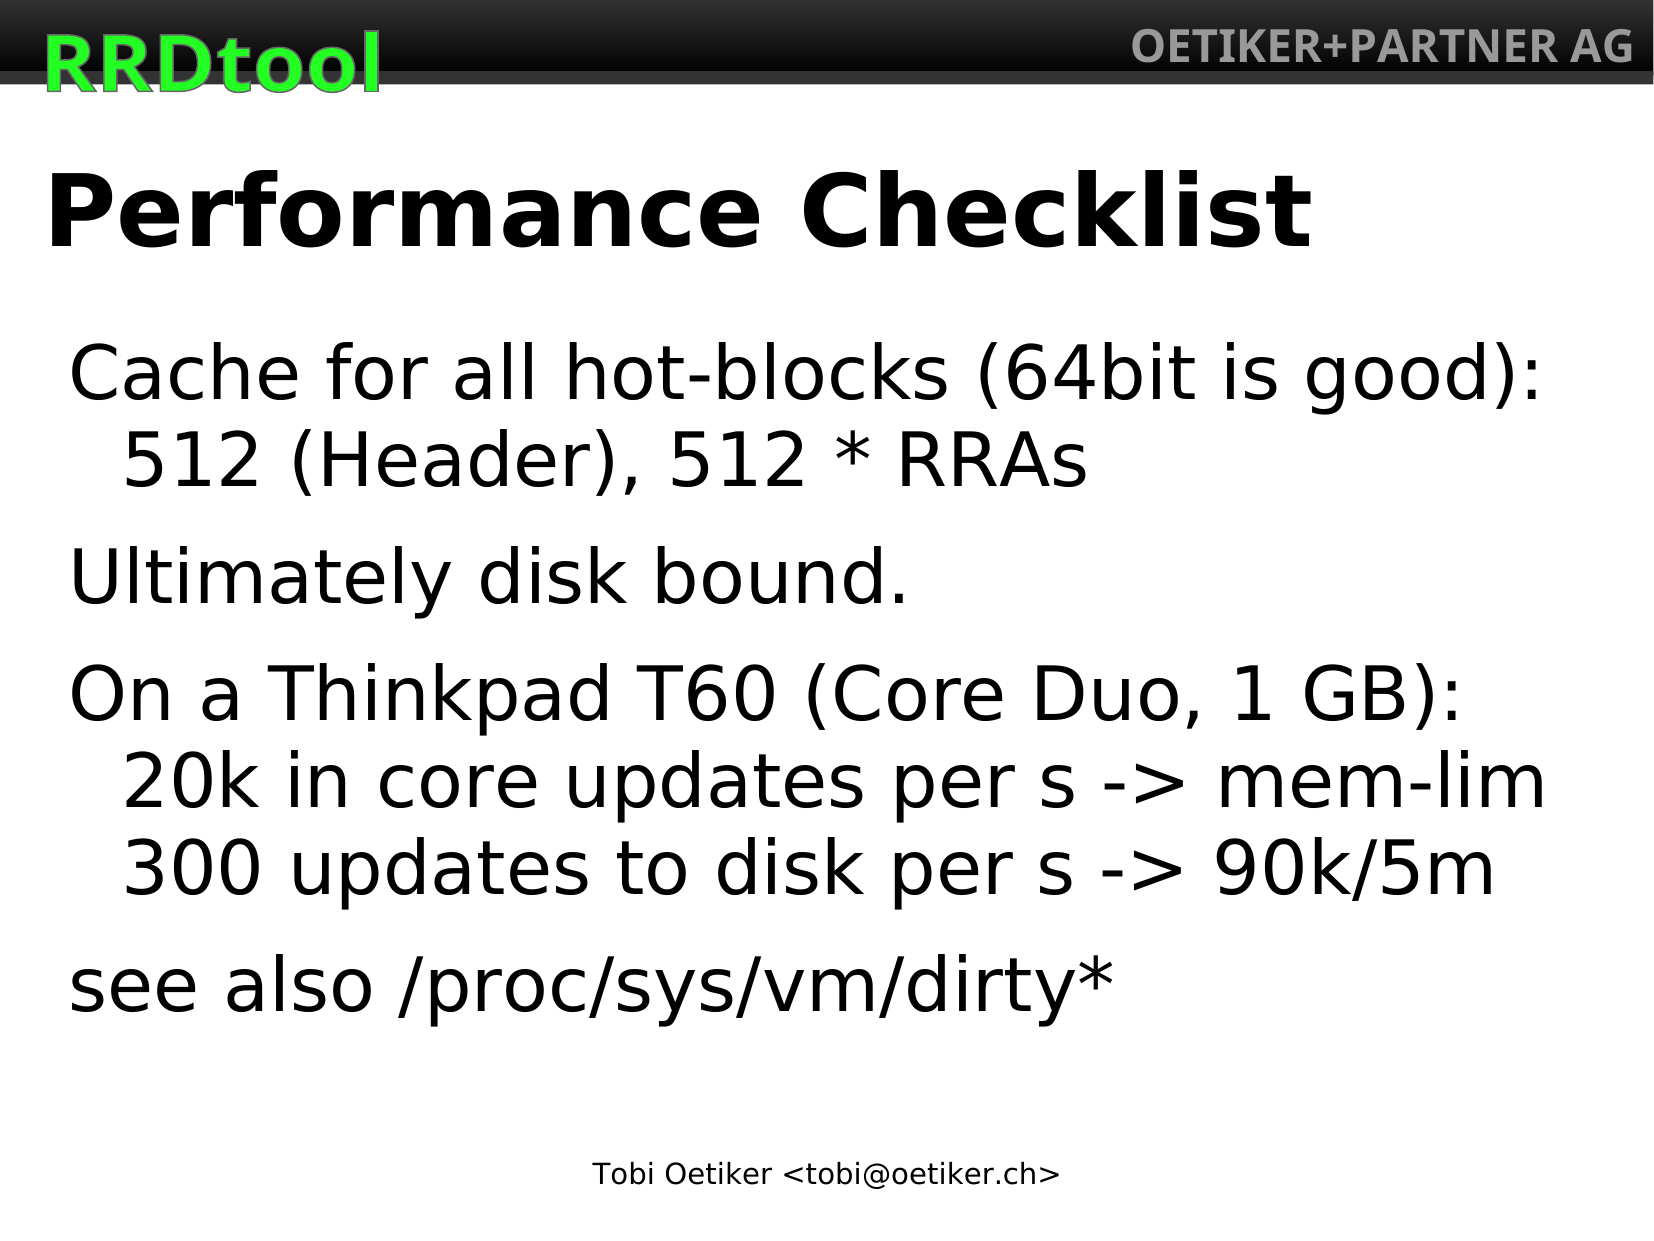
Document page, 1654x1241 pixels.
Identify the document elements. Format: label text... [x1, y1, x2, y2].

list Cache for all hot-blocks (64bit is good): 512 (Header), 512 * RRAs Ultimately disk bound. On a Thinkpad T60 (Core Duo, 1 GB): 20k in core updates per s -> mem-lim 300 updates to disk per s -> 90k/5m see also /proc/sys/vm/dirty* [50, 329, 1571, 1084]
title Performance Checklist [43, 144, 1582, 280]
